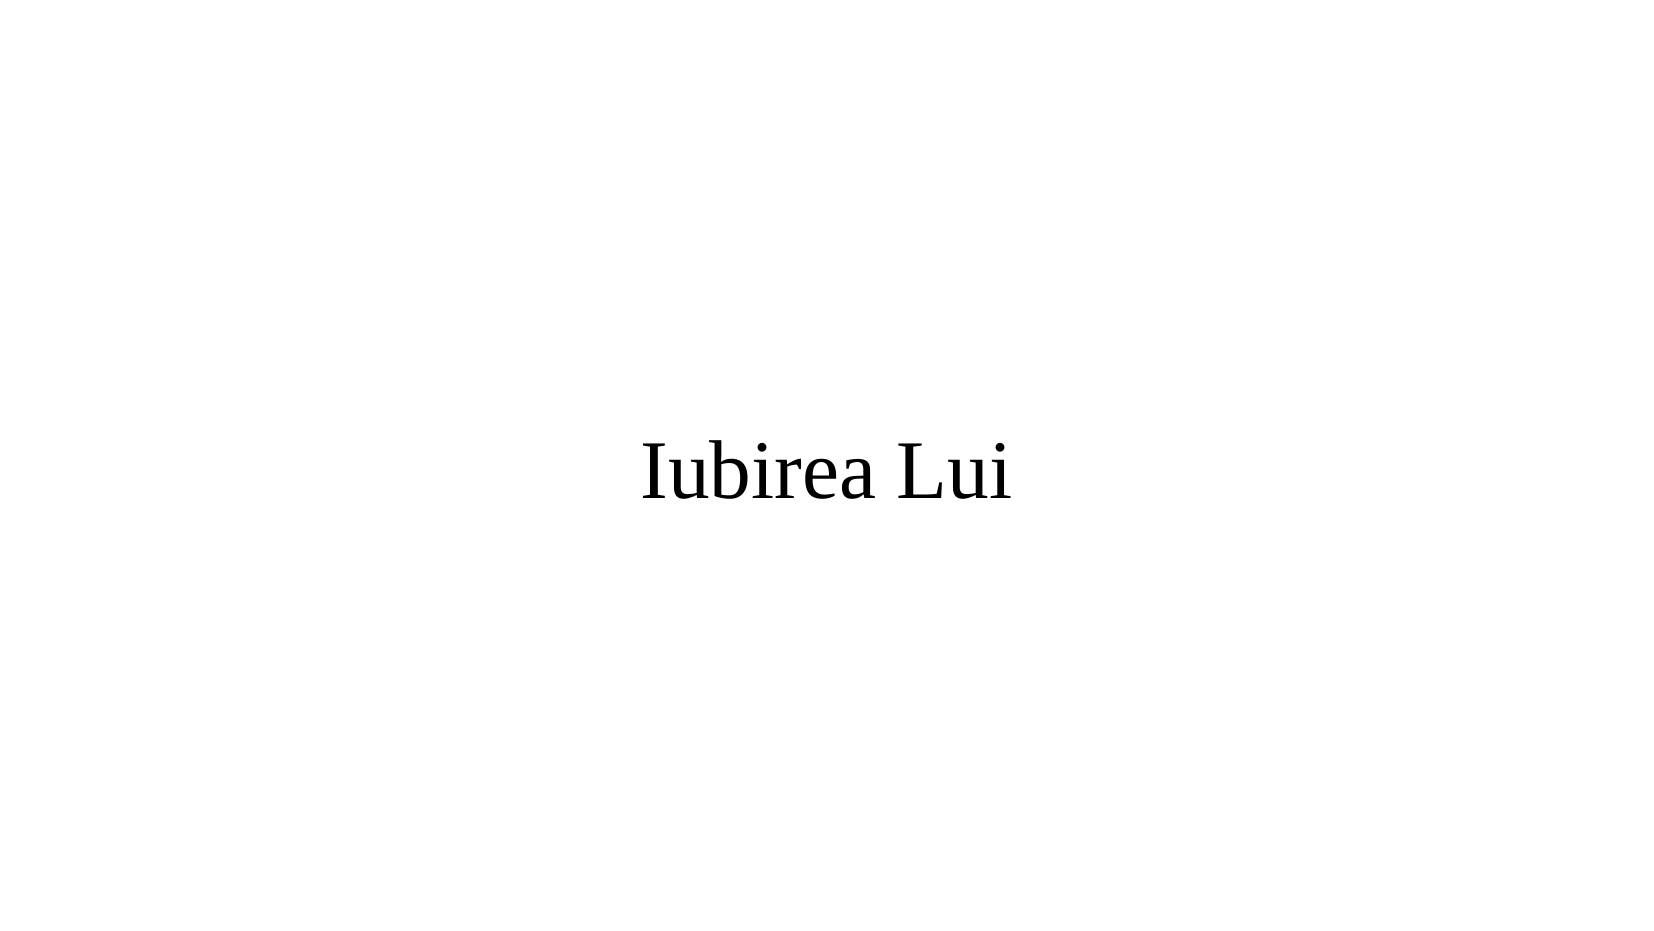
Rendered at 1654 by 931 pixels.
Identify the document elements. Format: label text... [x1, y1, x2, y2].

title Iubirea Lui [165, 392, 1489, 549]
